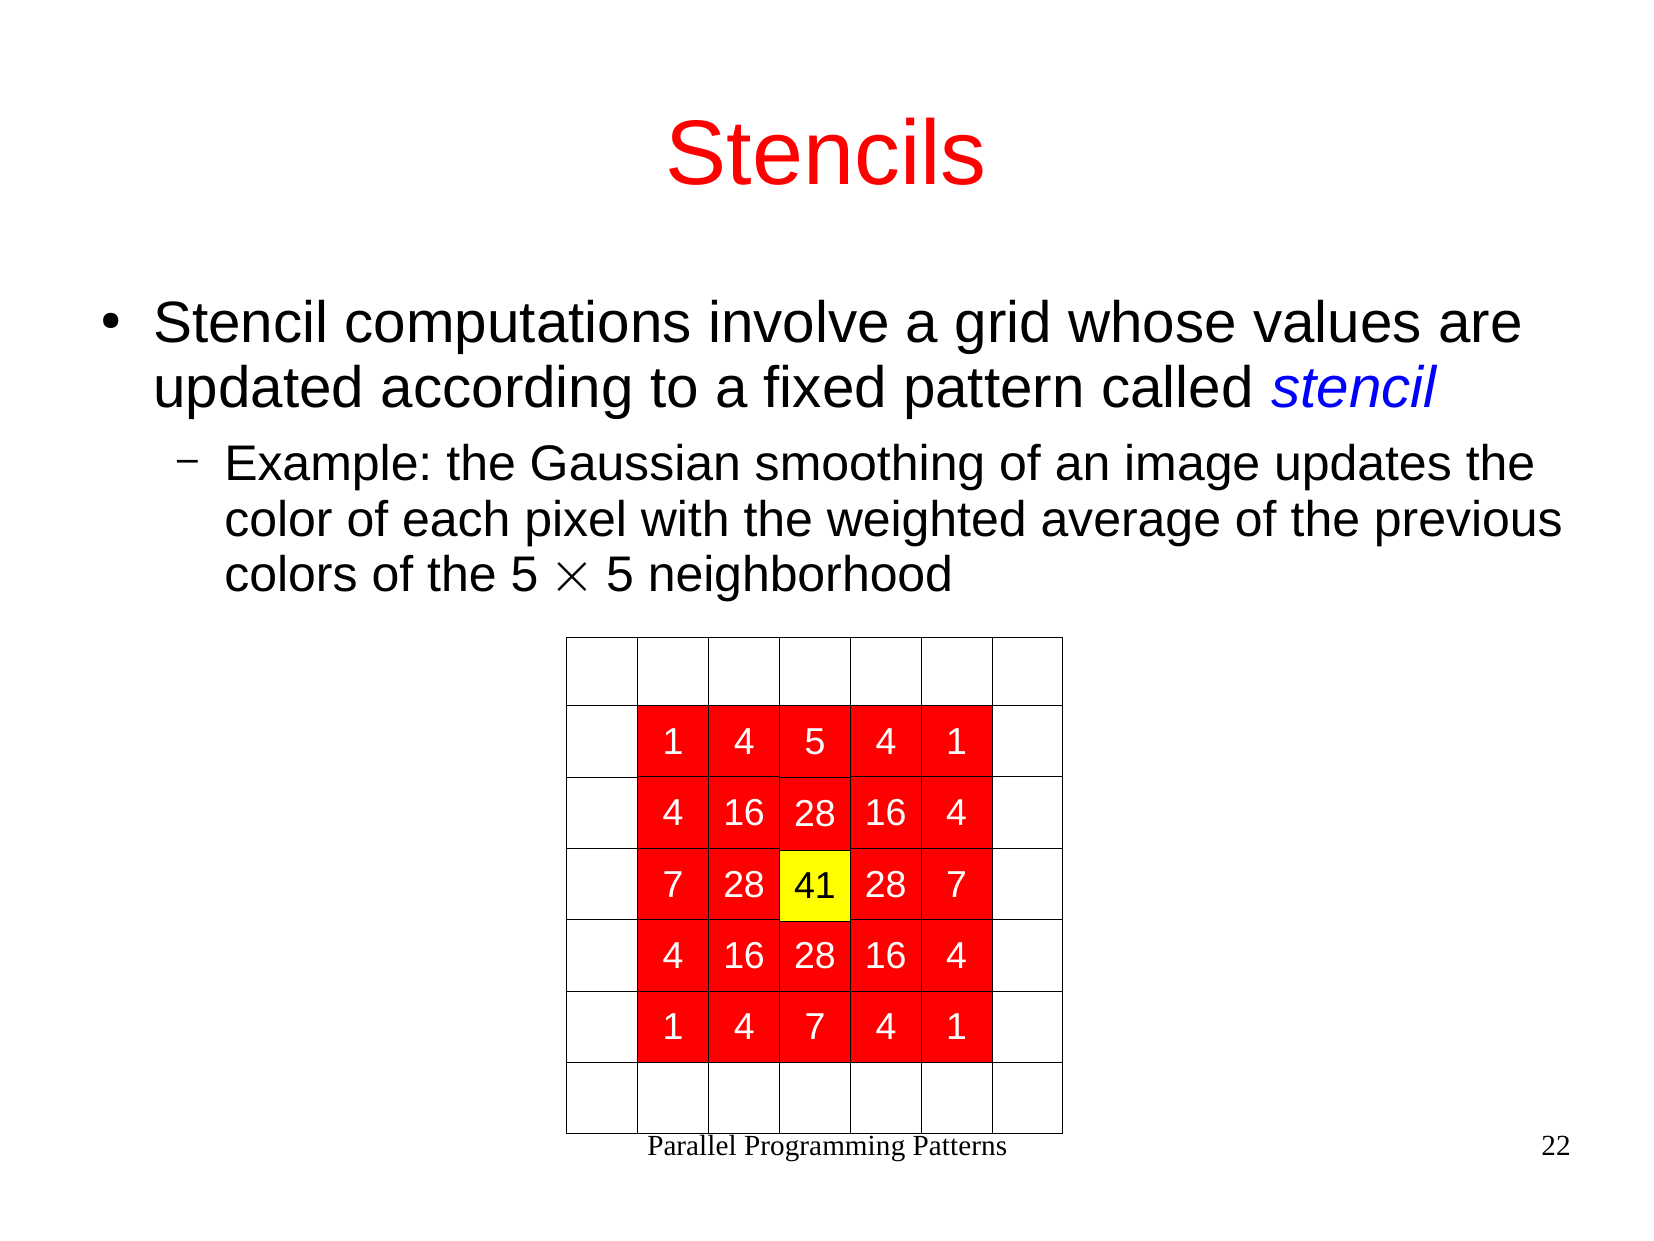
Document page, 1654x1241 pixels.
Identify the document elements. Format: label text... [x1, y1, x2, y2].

text_box 28 [709, 848, 780, 919]
text_box 7 [779, 991, 851, 1062]
text_box 5 [779, 706, 851, 777]
text_box [566, 637, 1063, 1134]
text_box 4 [638, 919, 709, 991]
text_box 4 [851, 706, 921, 776]
text_box 16 [851, 919, 921, 991]
text_box 28 [850, 848, 921, 919]
text_box 4 [709, 991, 779, 1062]
text_box 1 [921, 991, 992, 1062]
list Stencil computations involve a grid whose values are updated according to a fixed pattern called stencil Example: the Gaussian smoothing of an image updates the color of each pixel with the weighted average of the previous colors of the 5 ´ 5 neighborhood [82, 290, 1571, 1109]
text_box 16 [709, 919, 779, 991]
text_box 28 [779, 922, 851, 991]
title Stencils [82, 49, 1571, 257]
text_box 4 [638, 776, 709, 848]
text_box 4 [851, 991, 921, 1062]
text_box 4 [921, 776, 992, 848]
text_box 1 [921, 706, 992, 776]
text_box 28 [779, 777, 851, 850]
text_box 1 [638, 991, 709, 1062]
text_box 7 [638, 848, 709, 919]
text_box 16 [709, 776, 779, 848]
text_box 16 [850, 776, 921, 848]
text_box 41 [779, 850, 851, 922]
text_box 4 [921, 919, 992, 991]
text_box 1 [638, 706, 709, 776]
text_box 7 [921, 848, 992, 919]
text_box 4 [709, 706, 779, 776]
